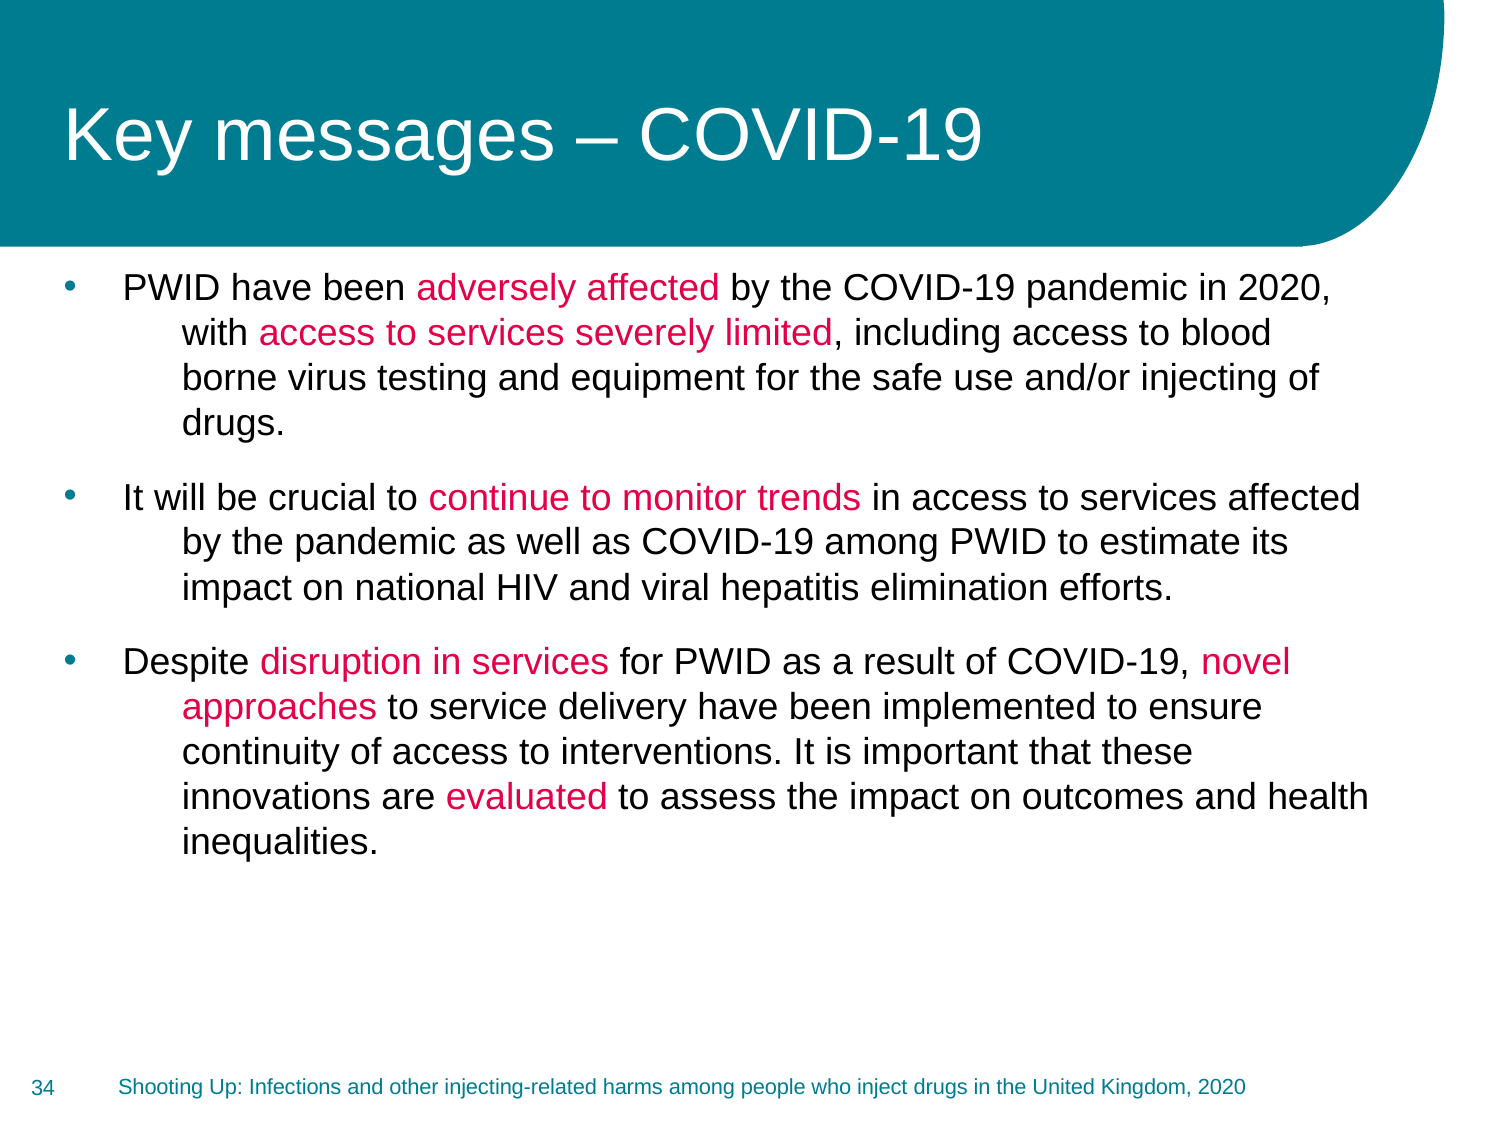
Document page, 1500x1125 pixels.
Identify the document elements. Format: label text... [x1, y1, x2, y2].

text_box [16, 1056, 90, 1117]
text_box PWID have been adversely affected by the COVID-19 pandemic in 2020, with access to services severely limited, including access to blood borne virus testing and equipment for the safe use and/or injecting of drugs. It will be crucial to continue to monitor trends in access to services affected by the pandemic as well as COVID-19 among PWID to estimate its impact on national HIV and viral hepatitis elimination efforts. Despite disruption in services for PWID as a result of COVID-19, novel approaches to service delivery have been implemented to ensure continuity of access to interventions. It is important that these innovations are evaluated to assess the impact on outcomes and health inequalities. [52, 258, 1387, 867]
text_box Shooting Up: Infections and other injecting-related harms among people who inject drugs in the United Kingdom, 2020 [103, 1056, 1335, 1116]
text_box Key messages – COVID-19 [53, 80, 1350, 182]
